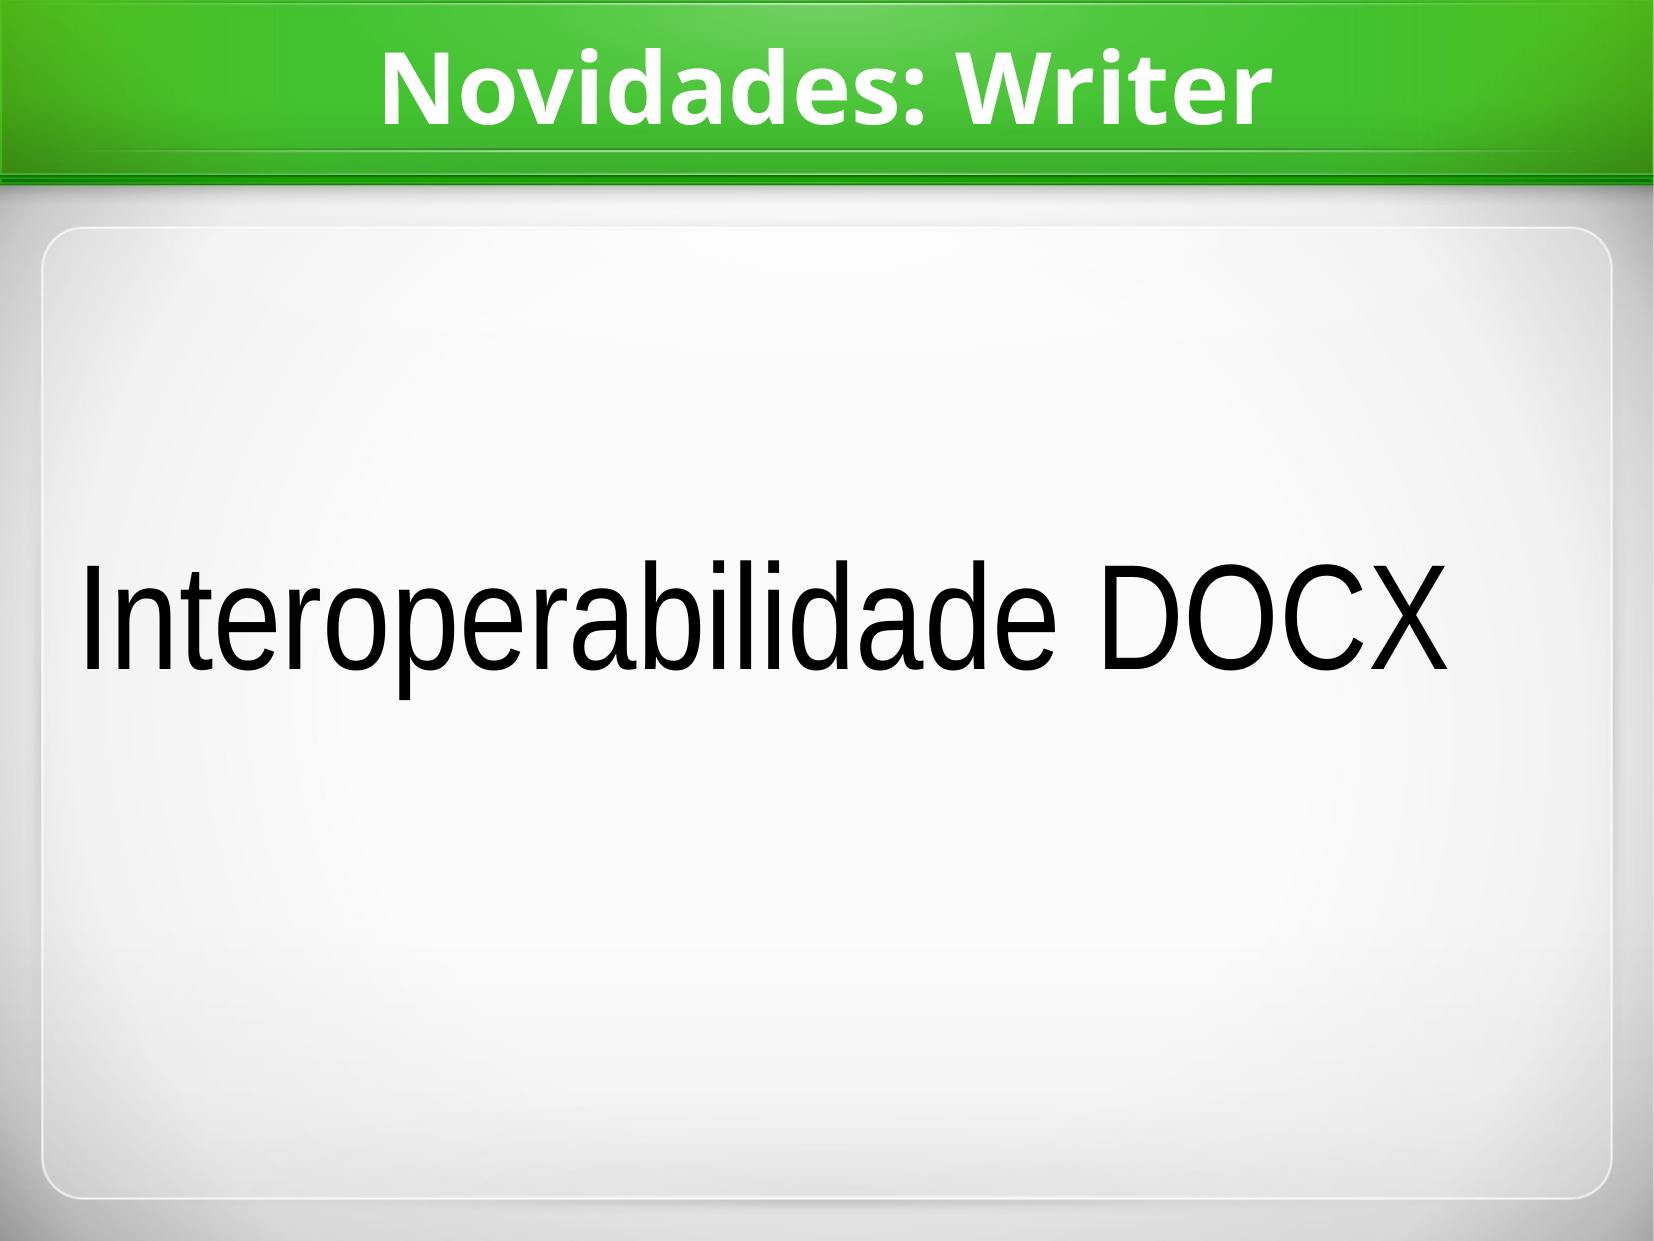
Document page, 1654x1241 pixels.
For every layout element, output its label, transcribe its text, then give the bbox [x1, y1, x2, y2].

title Novidades: Writer [82, 17, 1570, 165]
list Interoperabilidade DOCX [47, 236, 1611, 1055]
picture [0, 0, 1654, 1241]
